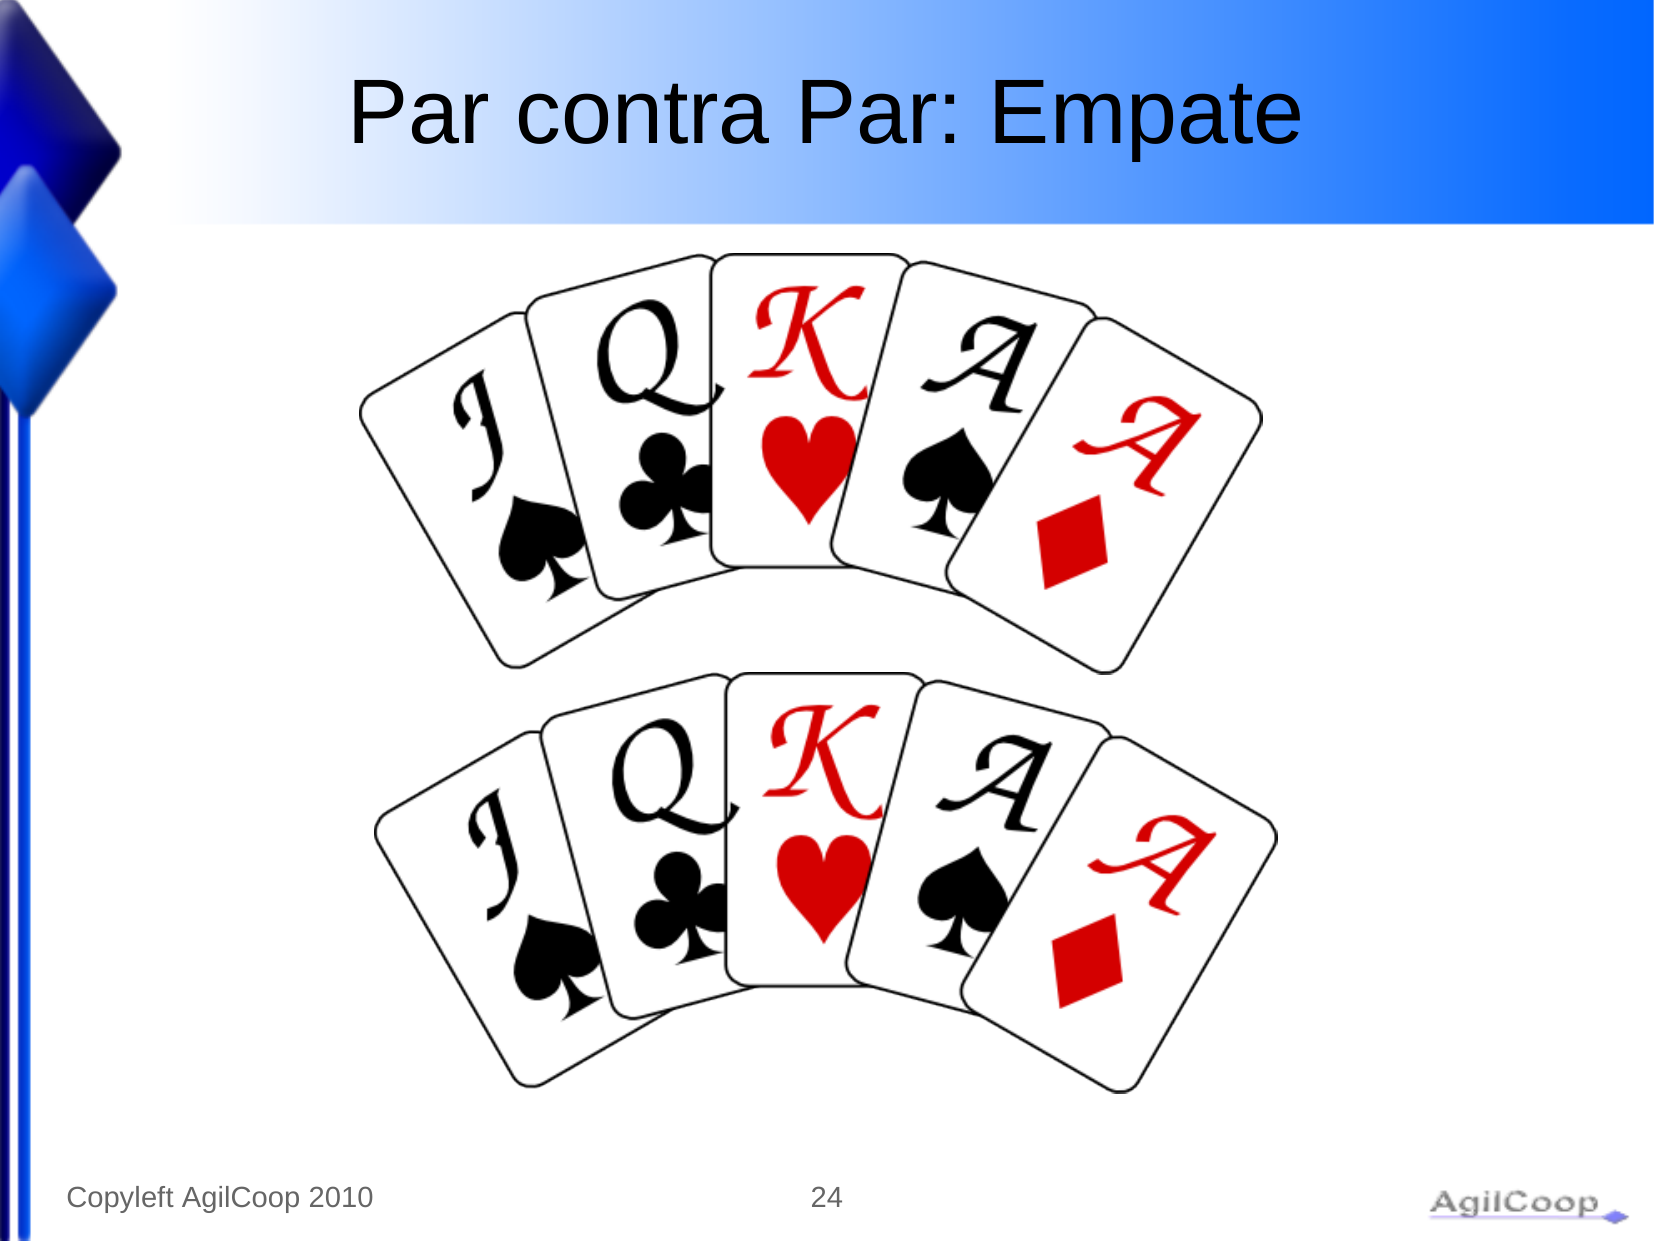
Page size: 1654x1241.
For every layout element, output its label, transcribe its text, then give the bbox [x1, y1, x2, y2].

picture [0, 0, 1654, 1241]
title Par contra Par: Empate [82, 8, 1571, 216]
